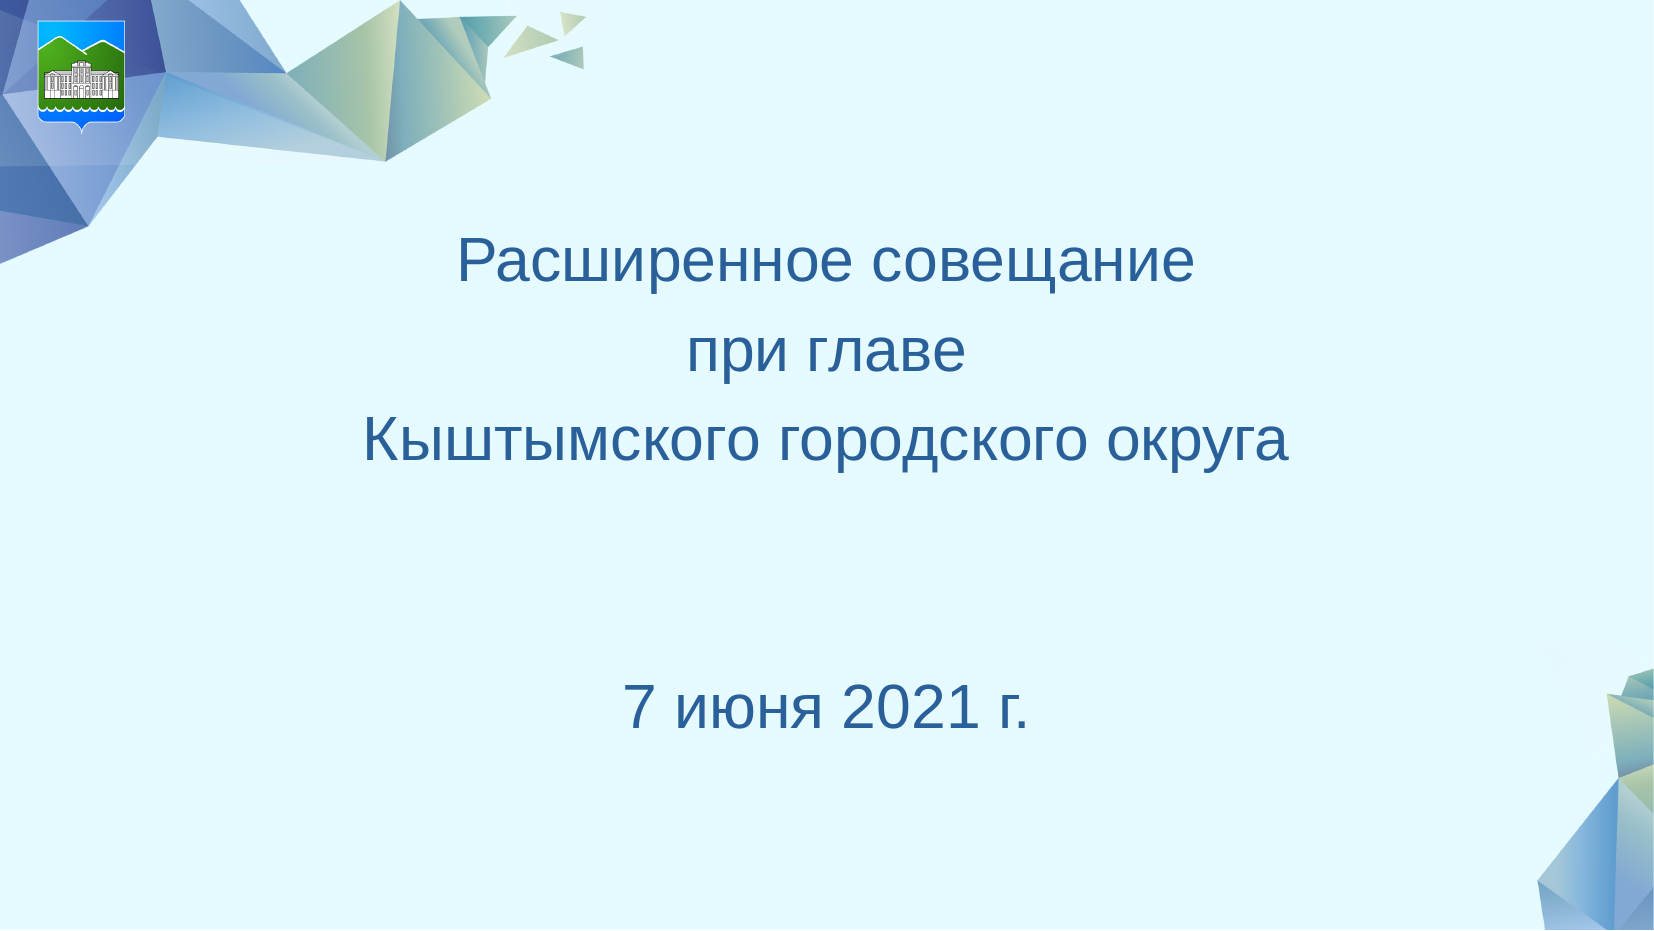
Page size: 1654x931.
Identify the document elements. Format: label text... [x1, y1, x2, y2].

picture [0, 0, 1654, 931]
subtitle Расширенное совещание при главе Кыштымского городского округа 7 июня 2021 г. [82, 217, 1571, 758]
